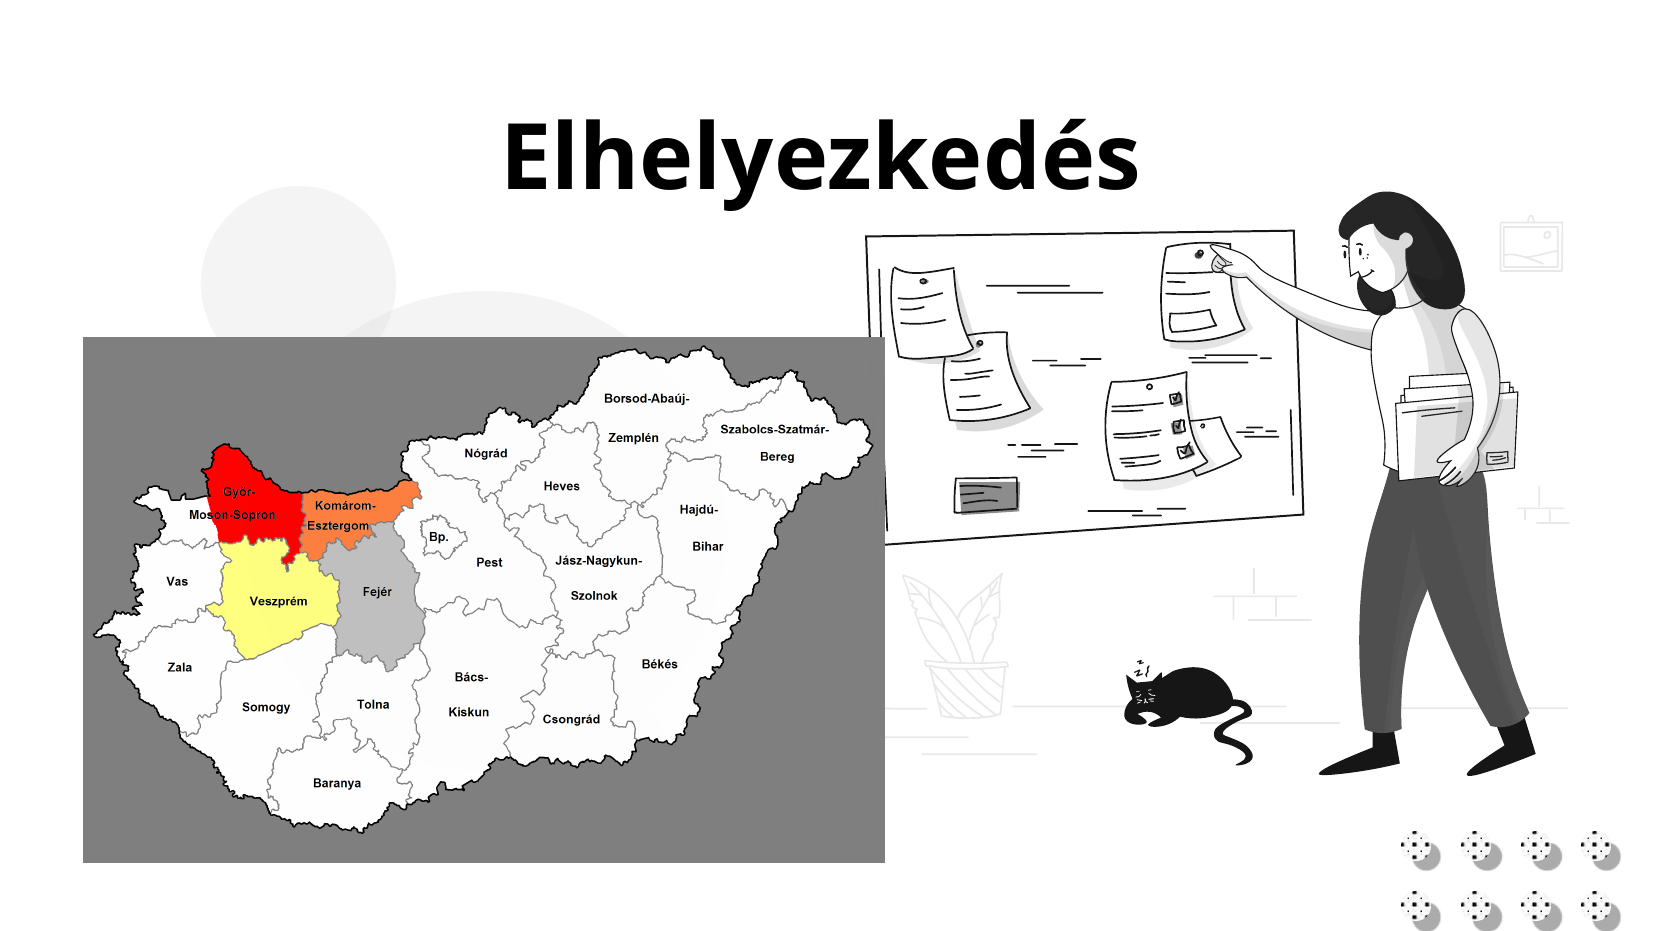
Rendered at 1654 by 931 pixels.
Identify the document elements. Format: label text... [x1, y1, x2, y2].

picture [1520, 890, 1552, 922]
picture [1400, 830, 1432, 862]
picture [1461, 830, 1492, 862]
title Elhelyezkedés [76, 76, 1565, 233]
picture [1580, 890, 1612, 922]
picture [1461, 890, 1492, 922]
picture [83, 337, 885, 863]
picture [1400, 890, 1432, 922]
picture [1520, 831, 1552, 862]
picture [1580, 830, 1612, 862]
